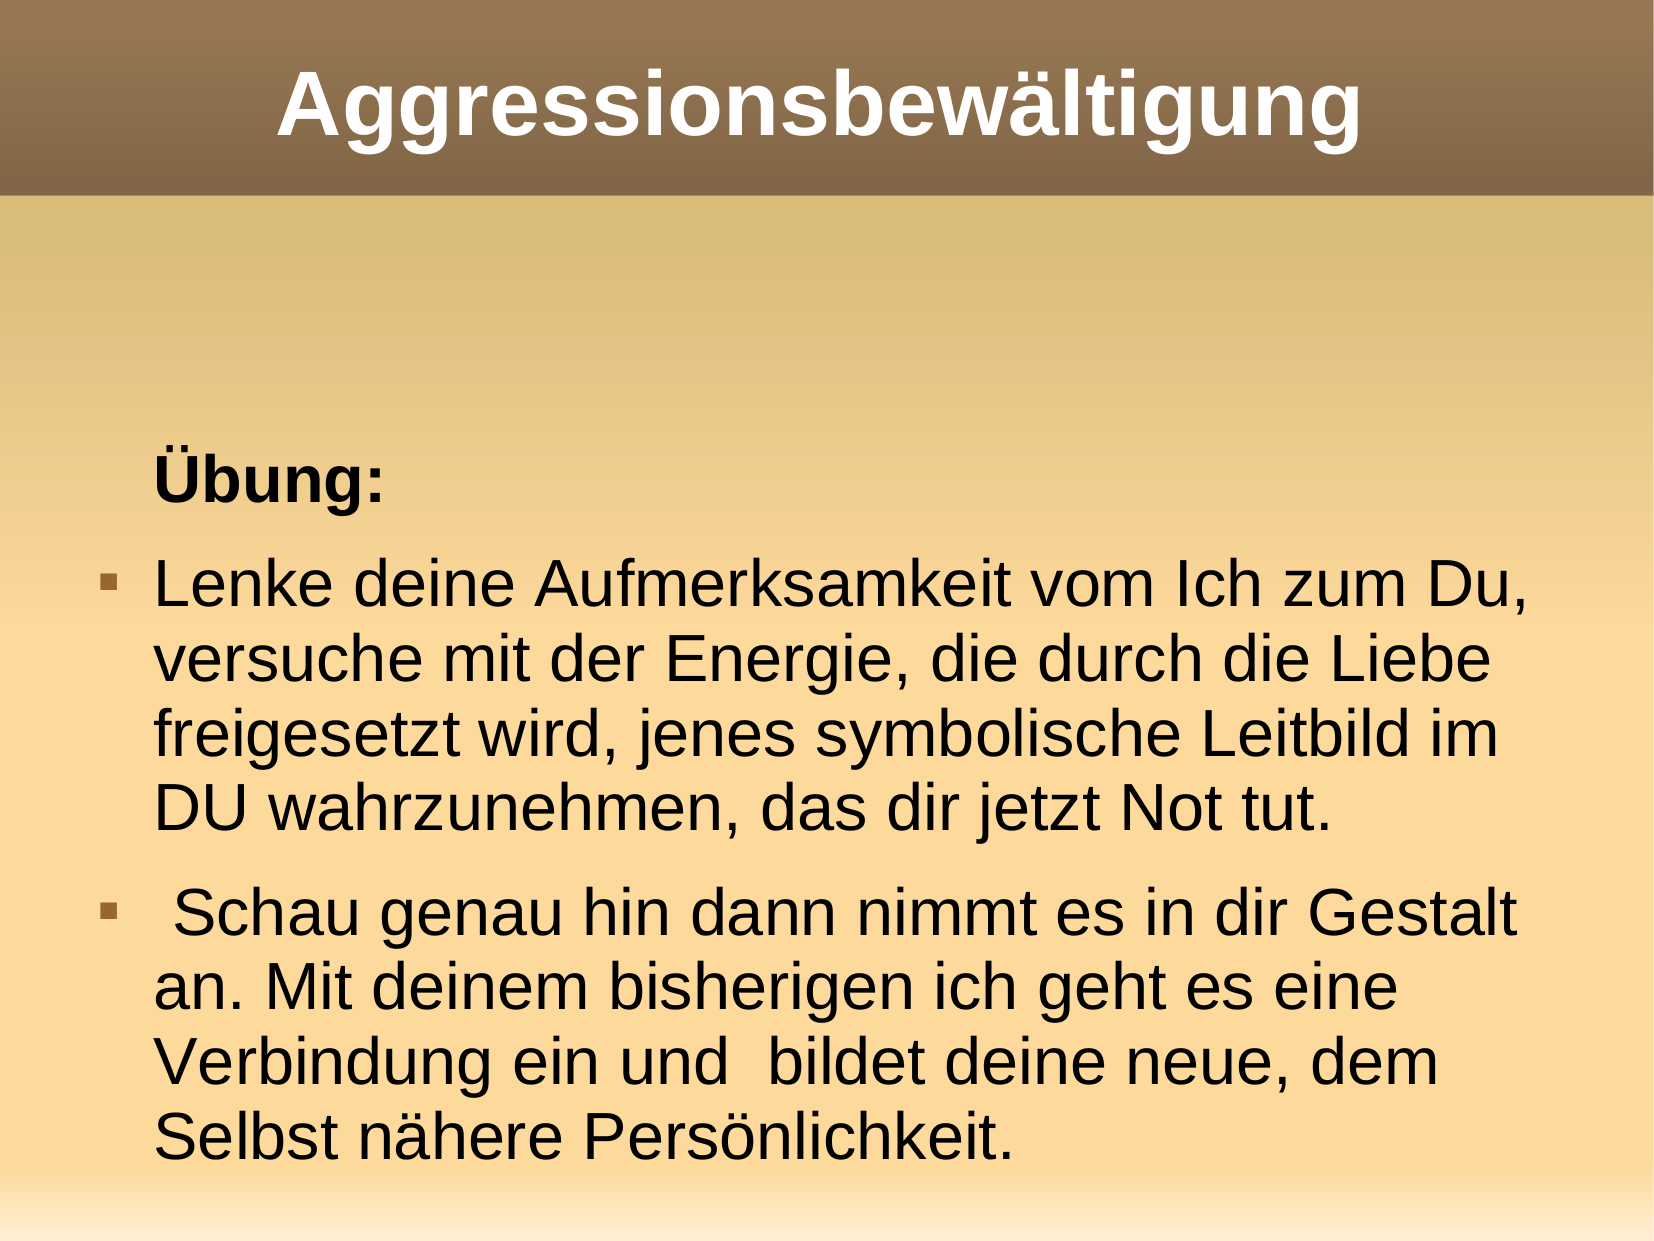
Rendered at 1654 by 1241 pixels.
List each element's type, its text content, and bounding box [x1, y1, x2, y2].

title Aggressionsbewältigung [76, 0, 1565, 208]
picture [0, 0, 1654, 1241]
list Übung: Lenke deine Aufmerksamkeit vom Ich zum Du, versuche mit der Energie, die durch die Liebe freigesetzt wird, jenes symbolische Leitbild im DU wahrzunehmen, das dir jetzt Not tut. Schau genau hin dann nimmt es in dir Gestalt an. Mit deinem bisherigen ich geht es eine Verbindung ein und bildet deine neue, dem Selbst nähere Persönlichkeit. [82, 337, 1571, 1174]
